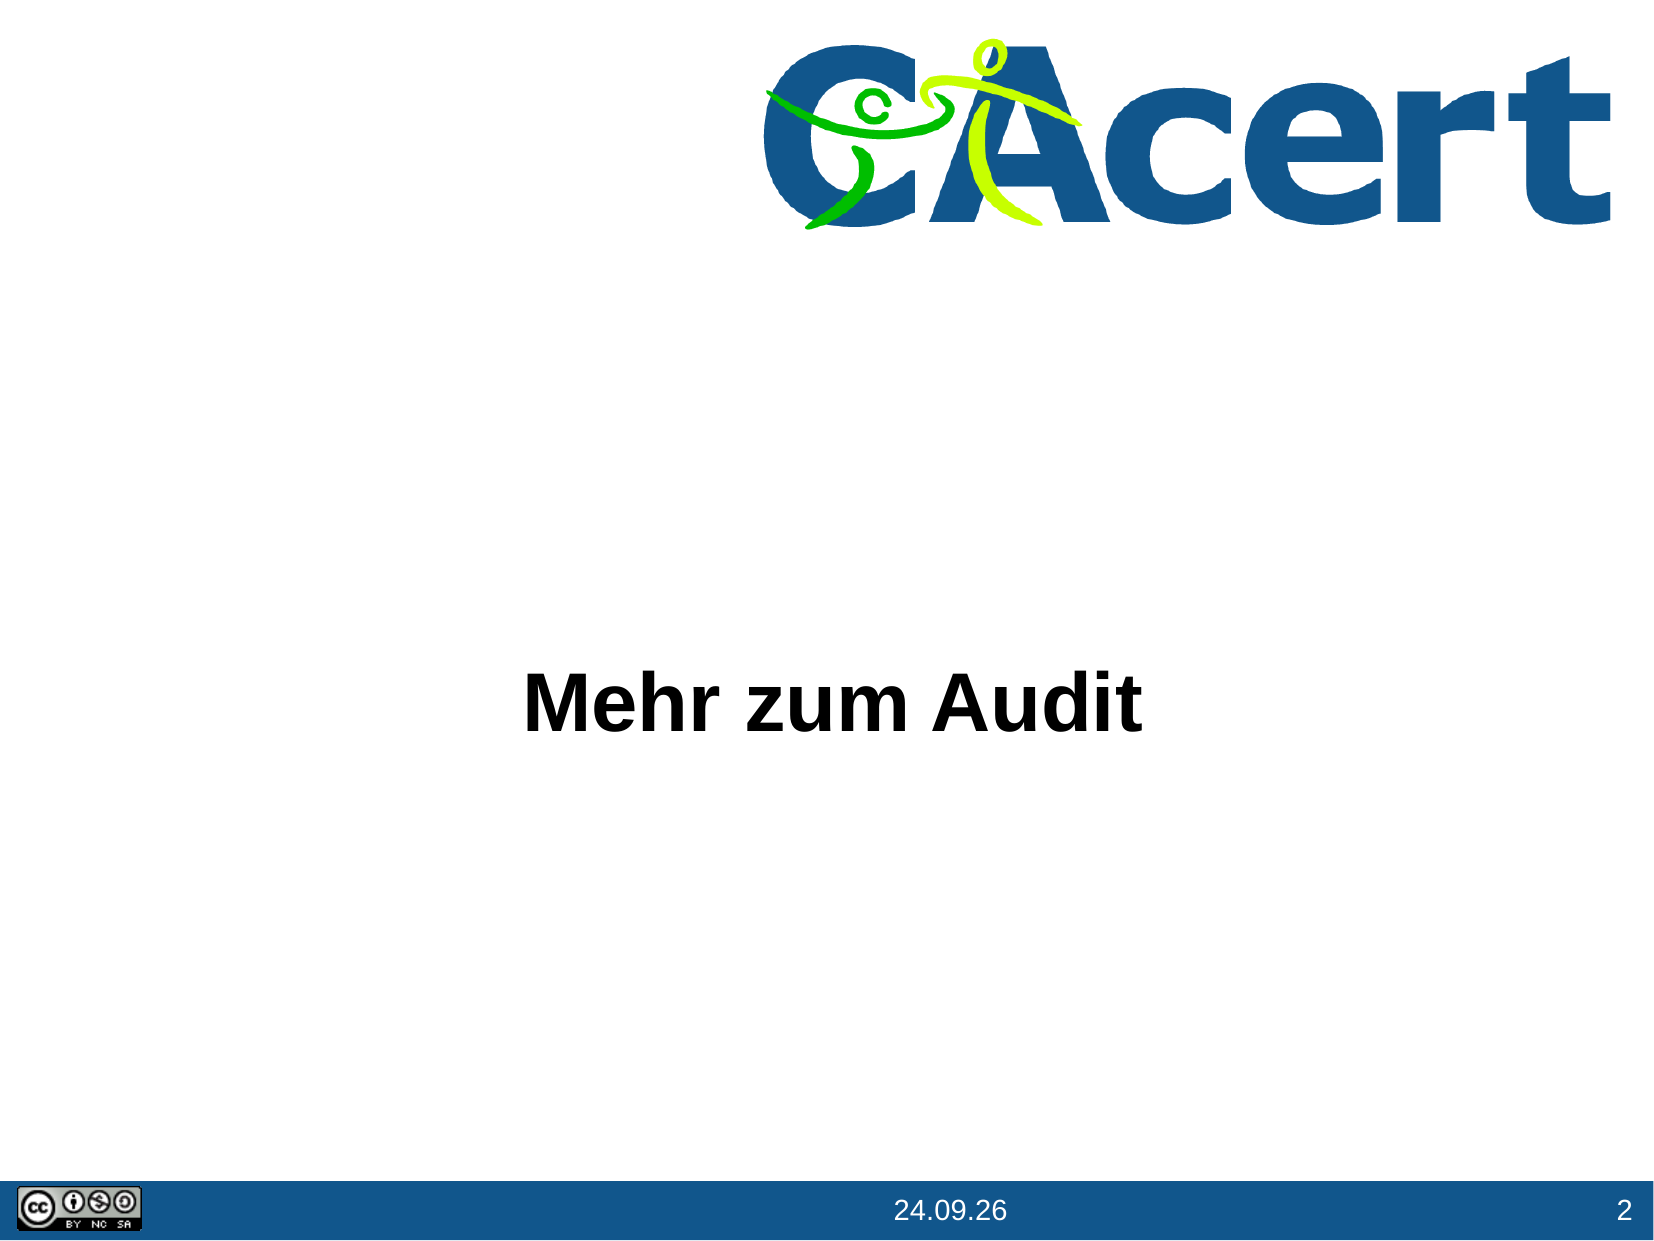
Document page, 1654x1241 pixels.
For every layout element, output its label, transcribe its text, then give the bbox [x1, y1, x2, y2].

picture [17, 1186, 142, 1231]
picture [761, 35, 1613, 231]
title Mehr zum Audit [88, 265, 1577, 1140]
